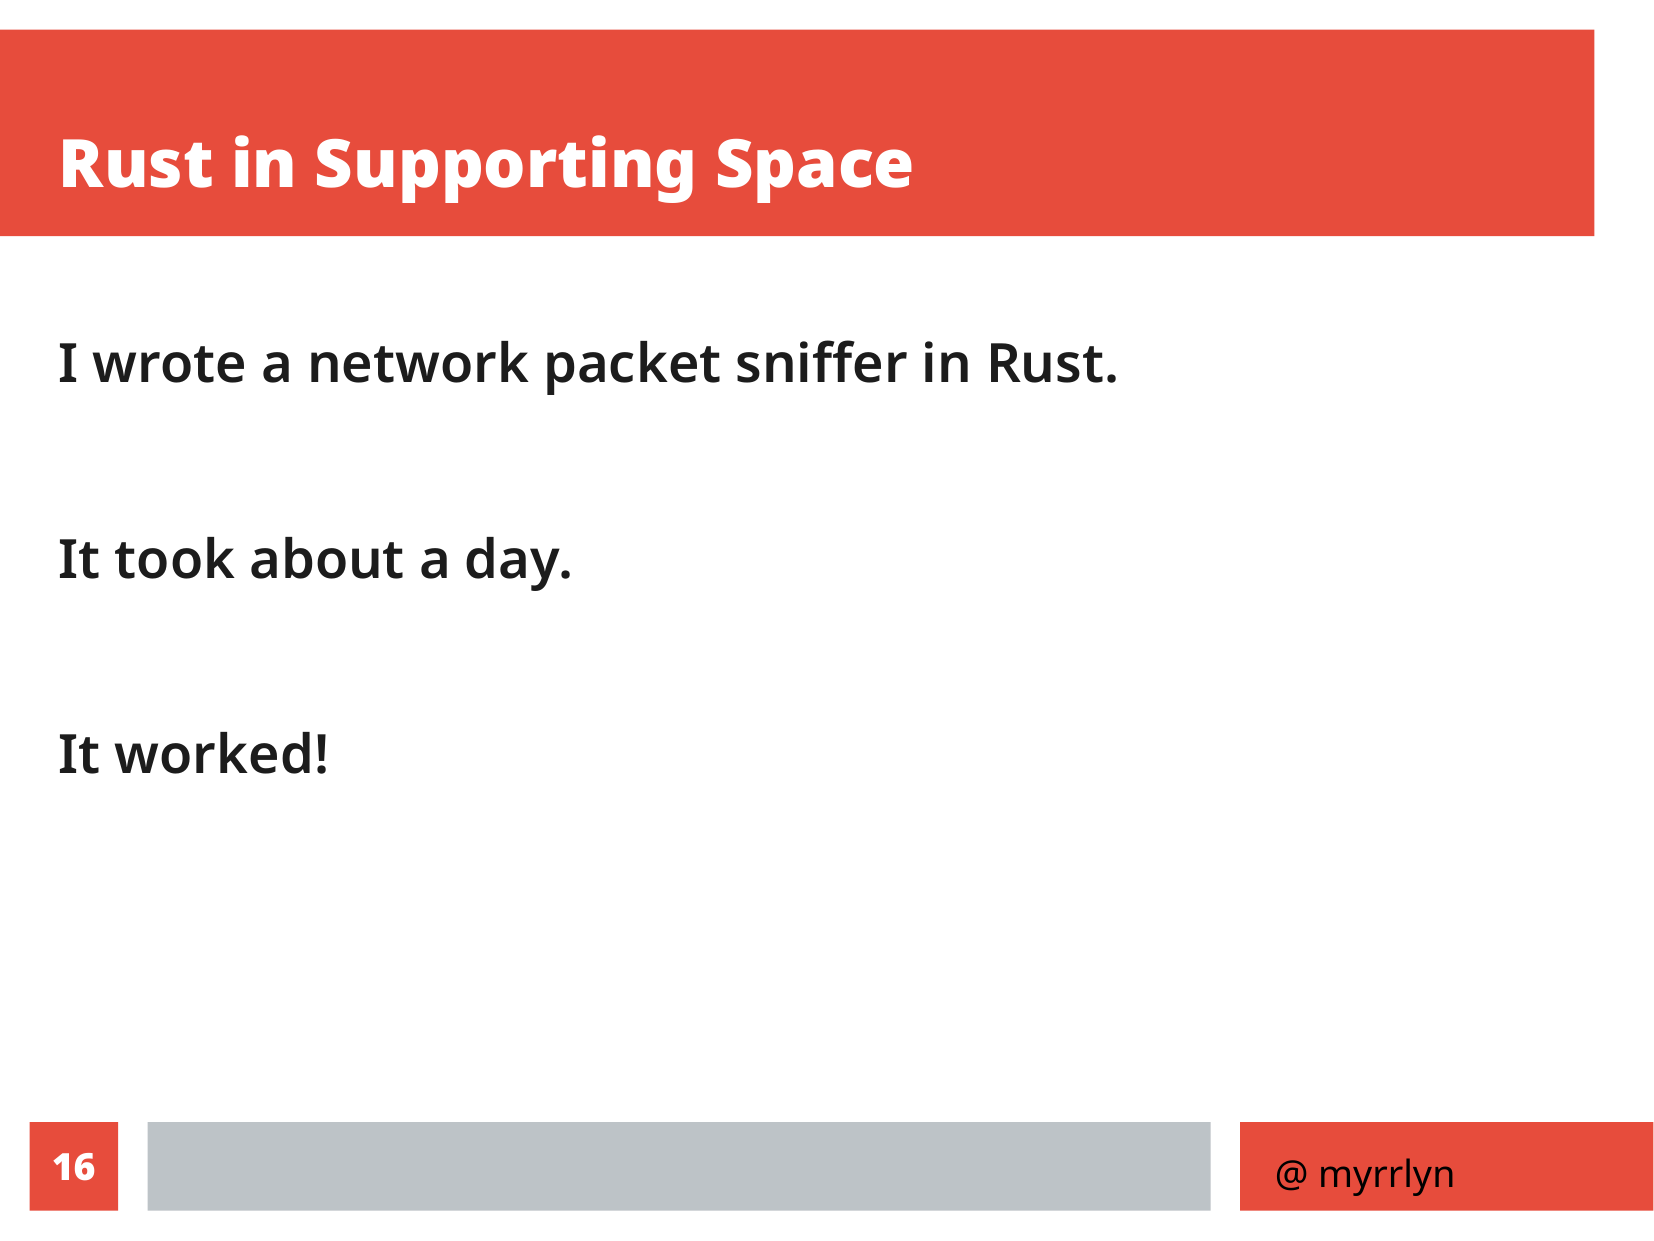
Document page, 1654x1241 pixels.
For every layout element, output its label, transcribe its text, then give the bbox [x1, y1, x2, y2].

list I wrote a network packet sniffer in Rust. It took about a day. It worked! [59, 324, 1565, 1093]
title Rust in Supporting Space [59, 59, 1595, 207]
text_box @ myrrlyn [1260, 1140, 1636, 1202]
